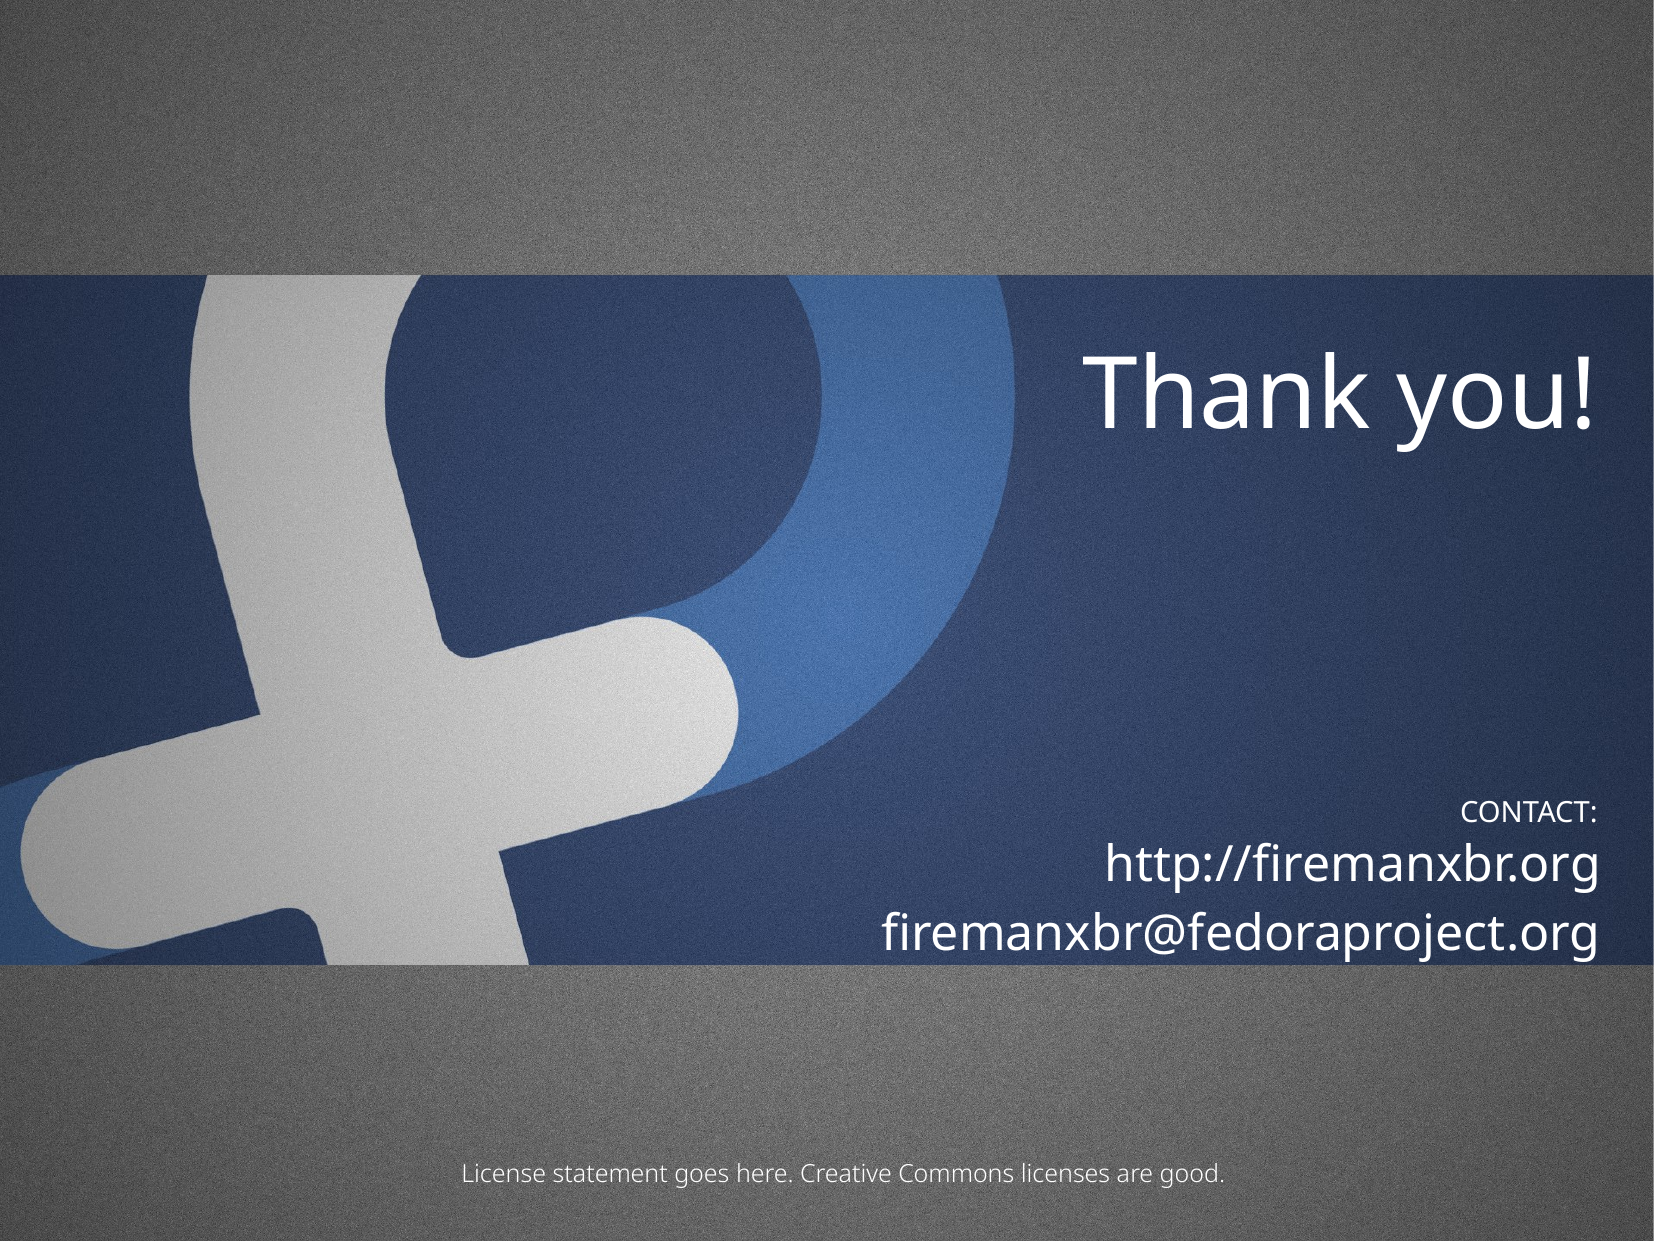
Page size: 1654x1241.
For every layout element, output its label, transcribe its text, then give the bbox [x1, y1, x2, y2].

picture [0, 0, 1654, 1241]
title Thank you! [22, 331, 1598, 448]
text_box CONTACT: [77, 783, 1613, 833]
text_box License statement goes here. Creative Commons licenses are good. [75, 1126, 1613, 1197]
text_box http://firemanxbr.org firemanxbr@fedoraproject.org [80, 820, 1616, 953]
